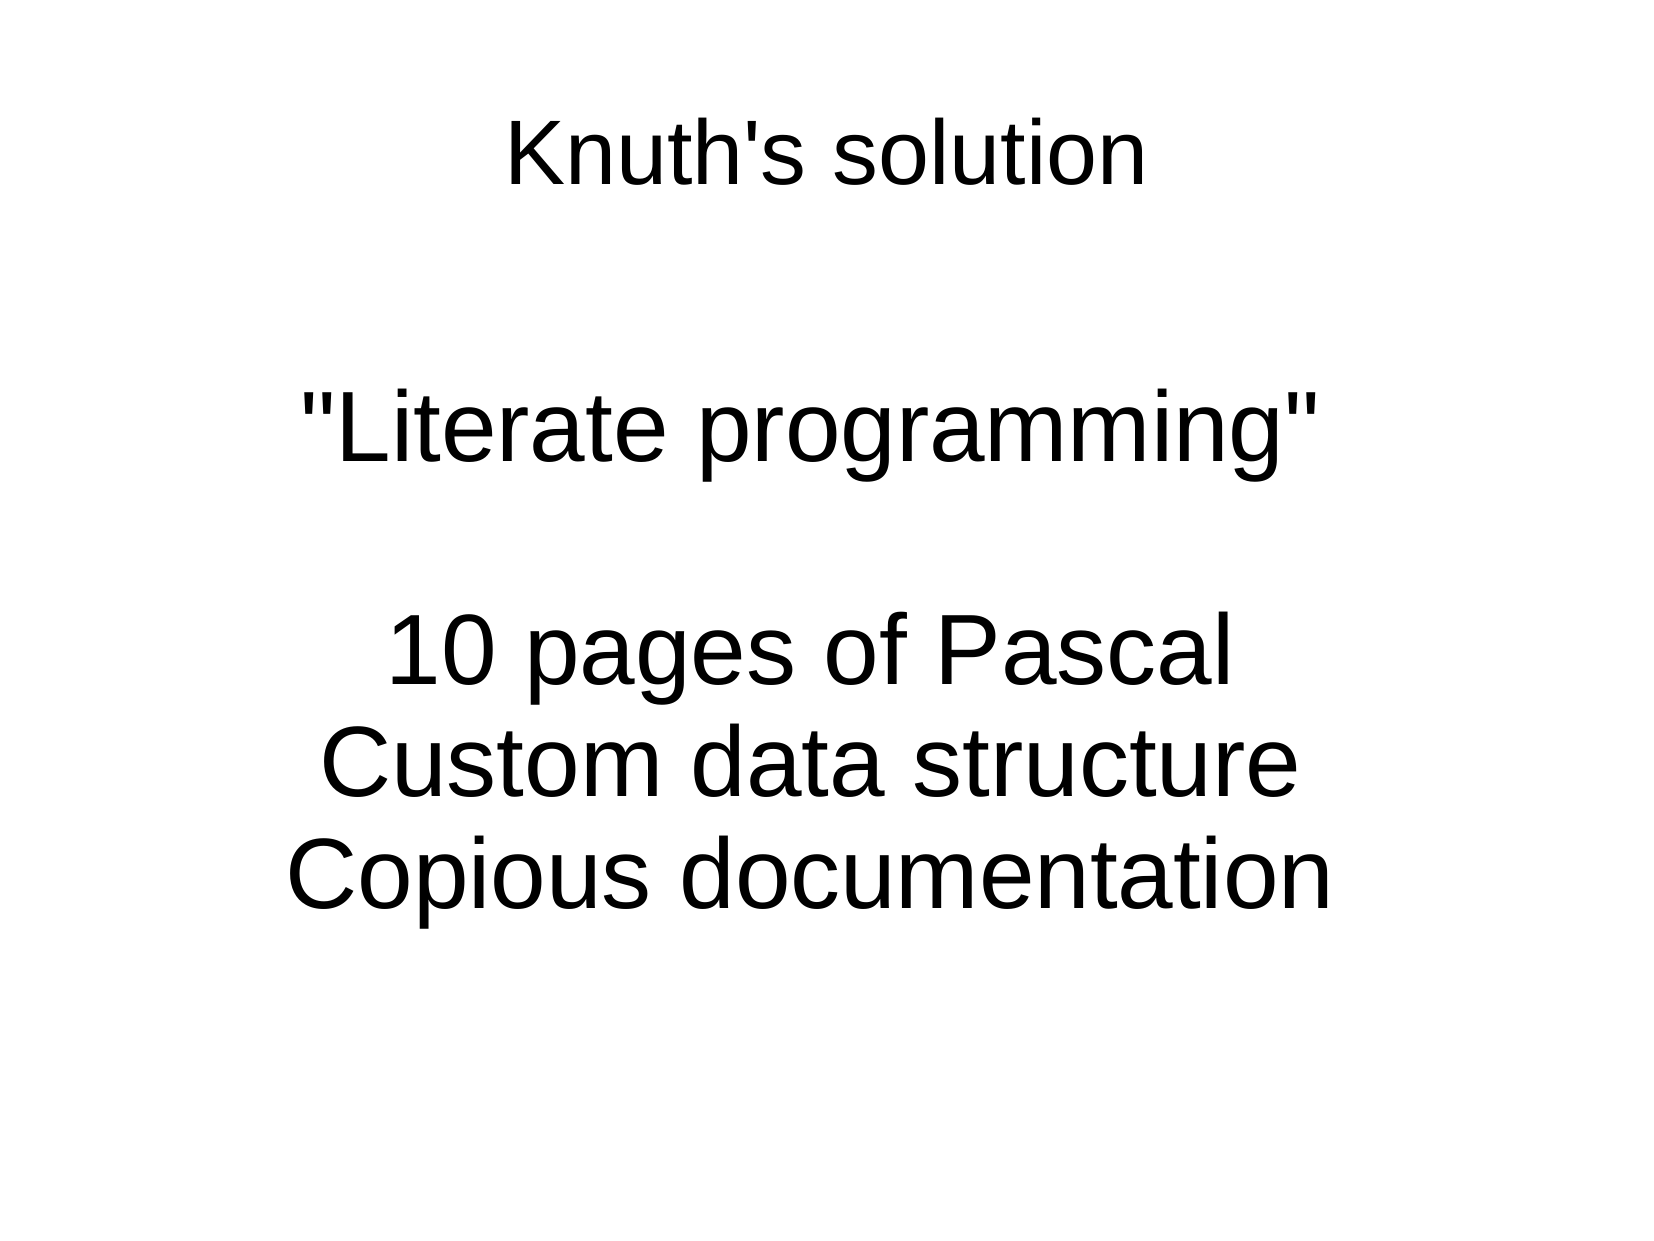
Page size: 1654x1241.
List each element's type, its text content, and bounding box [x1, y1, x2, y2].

text_box "Literate programming" 10 pages of Pascal Custom data structure Copious documentation [82, 290, 1538, 1010]
title Knuth's solution [82, 49, 1571, 257]
